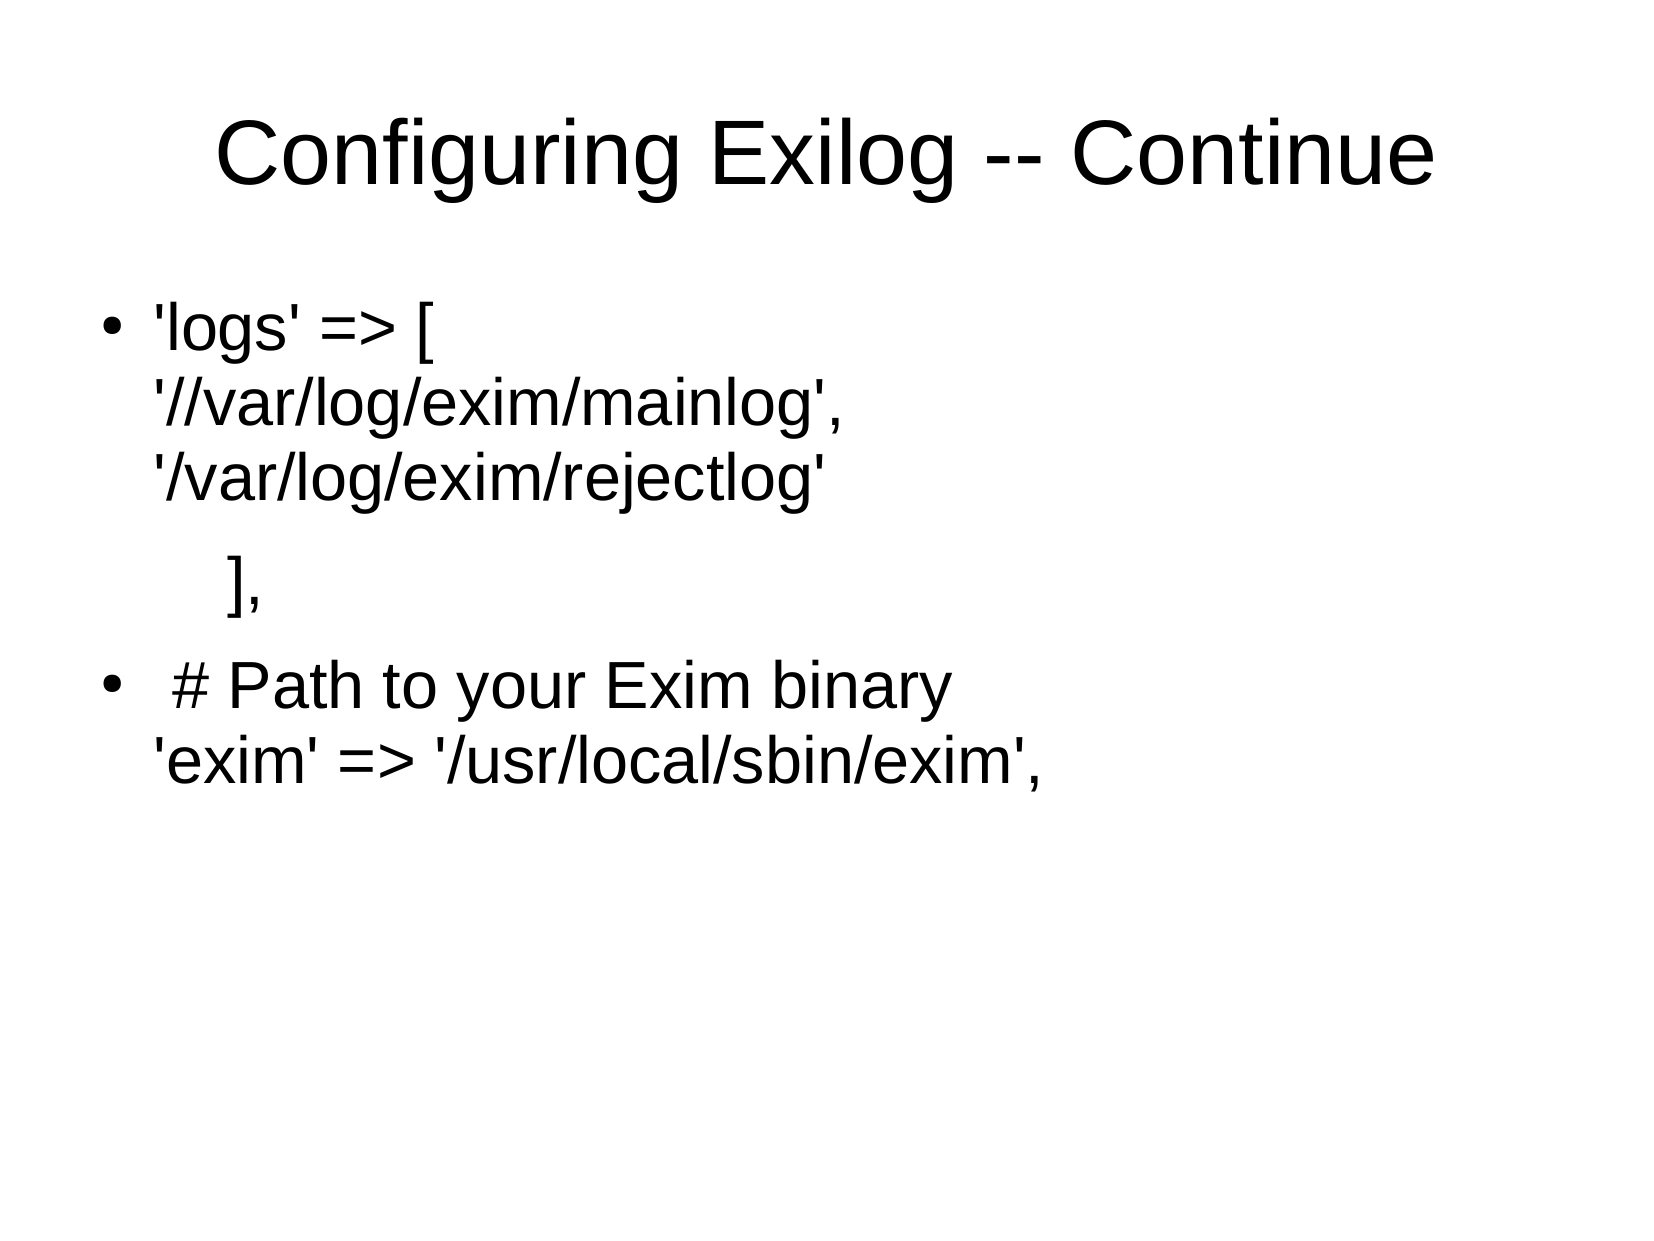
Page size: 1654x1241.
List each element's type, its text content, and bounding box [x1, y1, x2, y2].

list 'logs' => [ '//var/log/exim/mainlog', '/var/log/exim/rejectlog' ], # Path to your Exim binary 'exim' => '/usr/local/sbin/exim', [82, 290, 1571, 1094]
title Configuring Exilog -- Continue [82, 56, 1571, 250]
